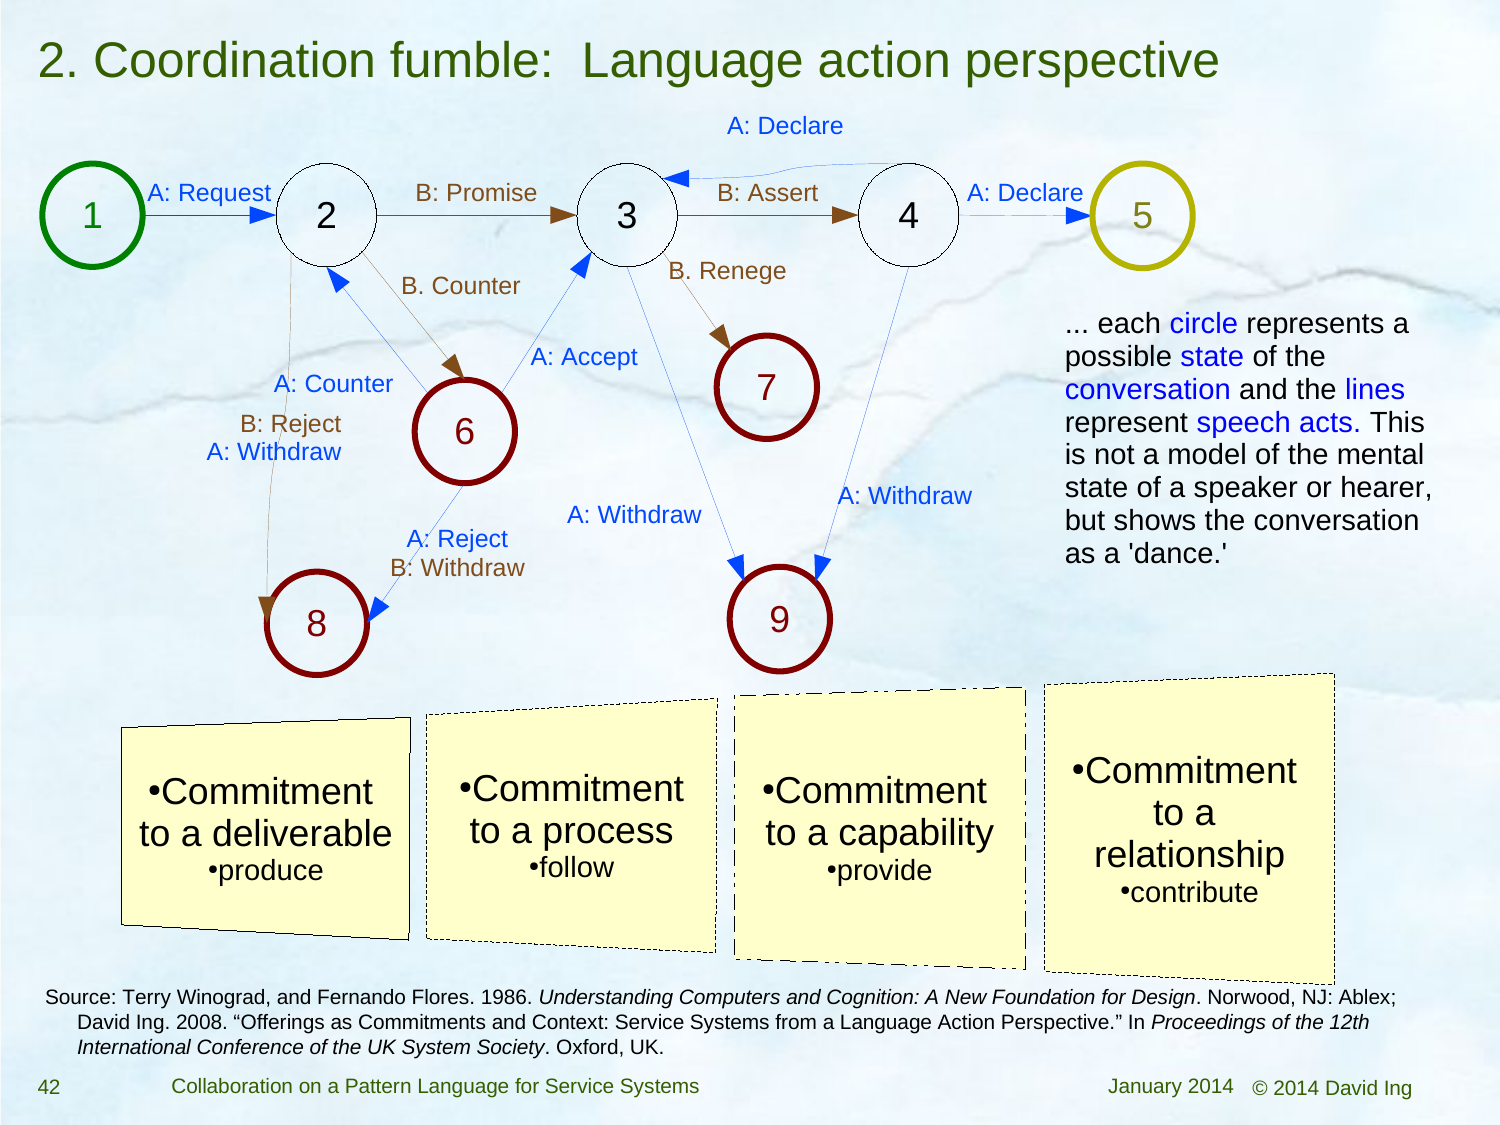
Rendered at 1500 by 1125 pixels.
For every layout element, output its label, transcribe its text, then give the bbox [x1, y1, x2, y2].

text_box 8 [266, 571, 368, 676]
text_box 4 [858, 163, 959, 267]
text_box Source: Terry Winograd, and Fernando Flores. 1986. Understanding Computers and Cognition: A New Foundation for Design. Norwood, NJ: Ablex; David Ing. 2008. “Offerings as Commitments and Context: Service Systems from a Language Action Perspective.” In Proceedings of the 12th International Conference of the UK System Society. Oxford, UK. - [30, 976, 1426, 1088]
text_box 1 [42, 163, 143, 267]
text_box 6 [414, 379, 515, 484]
text_box ... each circle represents a possible state of the conversation and the lines represent speech acts. This is not a model of the mental state of a speaker or hearer, but shows the conversation as a 'dance.' [1050, 299, 1463, 578]
text_box 7 [716, 335, 818, 439]
picture [0, 0, 1500, 1125]
text_box 3 [576, 163, 678, 267]
text_box Commitment to a relationship contribute [1044, 673, 1335, 976]
text_box Commitment to a process follow [426, 698, 718, 953]
text_box 9 [729, 566, 831, 672]
text_box 5 [1092, 163, 1193, 269]
text_box Commitment to a deliverable produce [121, 717, 411, 941]
title 2. Coordination fumble: Language action perspective [37, 37, 1463, 152]
text_box Commitment to a capability provide [734, 687, 1026, 970]
text_box 2 [276, 163, 377, 267]
